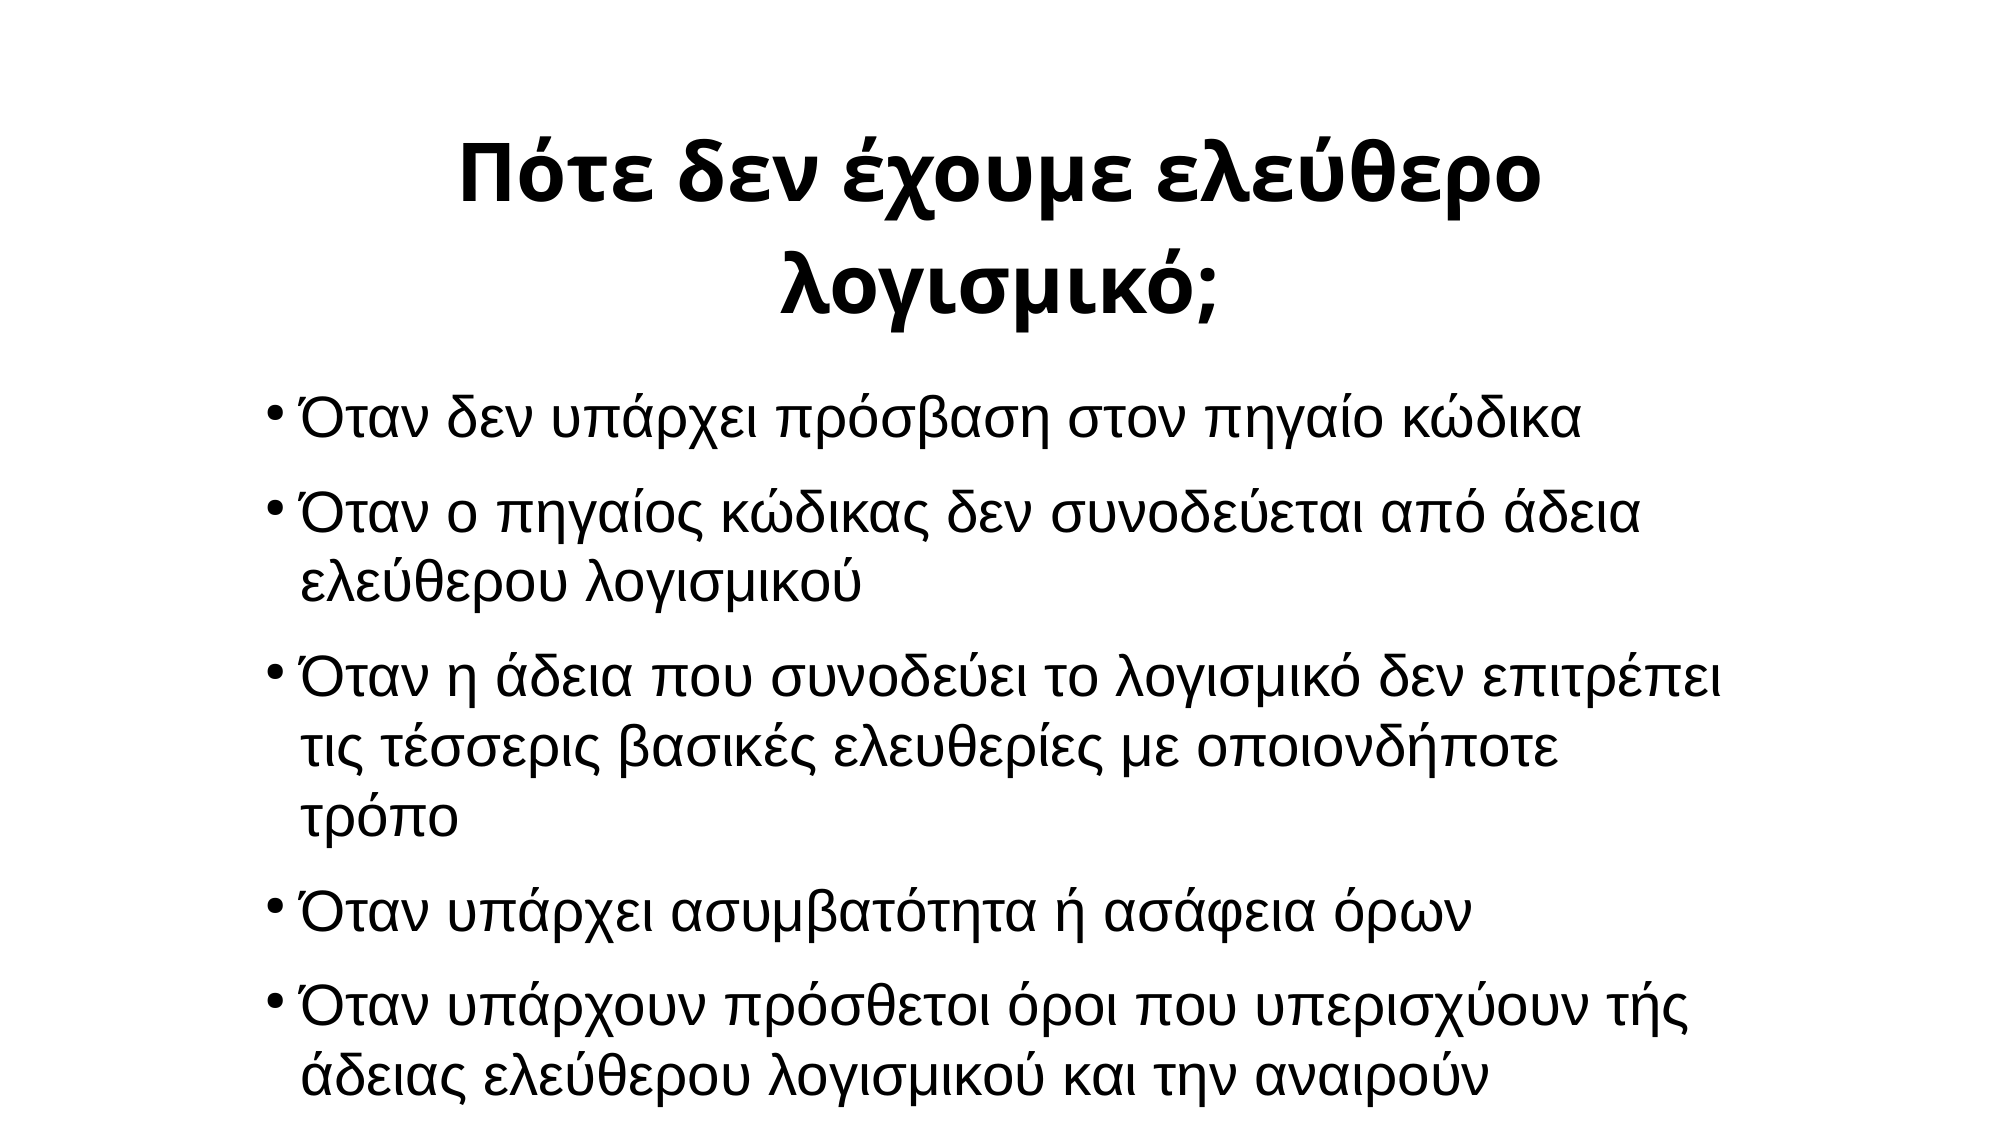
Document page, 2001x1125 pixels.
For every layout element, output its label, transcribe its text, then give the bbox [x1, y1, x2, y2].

title Πότε δεν έχουμε ελεύθερο λογισμικό; [249, 96, 1750, 338]
subtitle Όταν δεν υπάρχει πρόσβαση στον πηγαίο κώδικα Όταν ο πηγαίος κώδικας δεν συνοδεύεται από άδεια ελεύθερου λογισμικού Όταν η άδεια που συνοδεύει το λογισμικό δεν επιτρέπει τις τέσσερις βασικές ελευθερίες με οποιονδήποτε τρόπο Όταν υπάρχει ασυμβατότητα ή ασάφεια όρων Όταν υπάρχουν πρόσθετοι όροι που υπερισχύουν τής άδειας ελεύθερου λογισμικού και την αναιρούν [249, 371, 1750, 1125]
